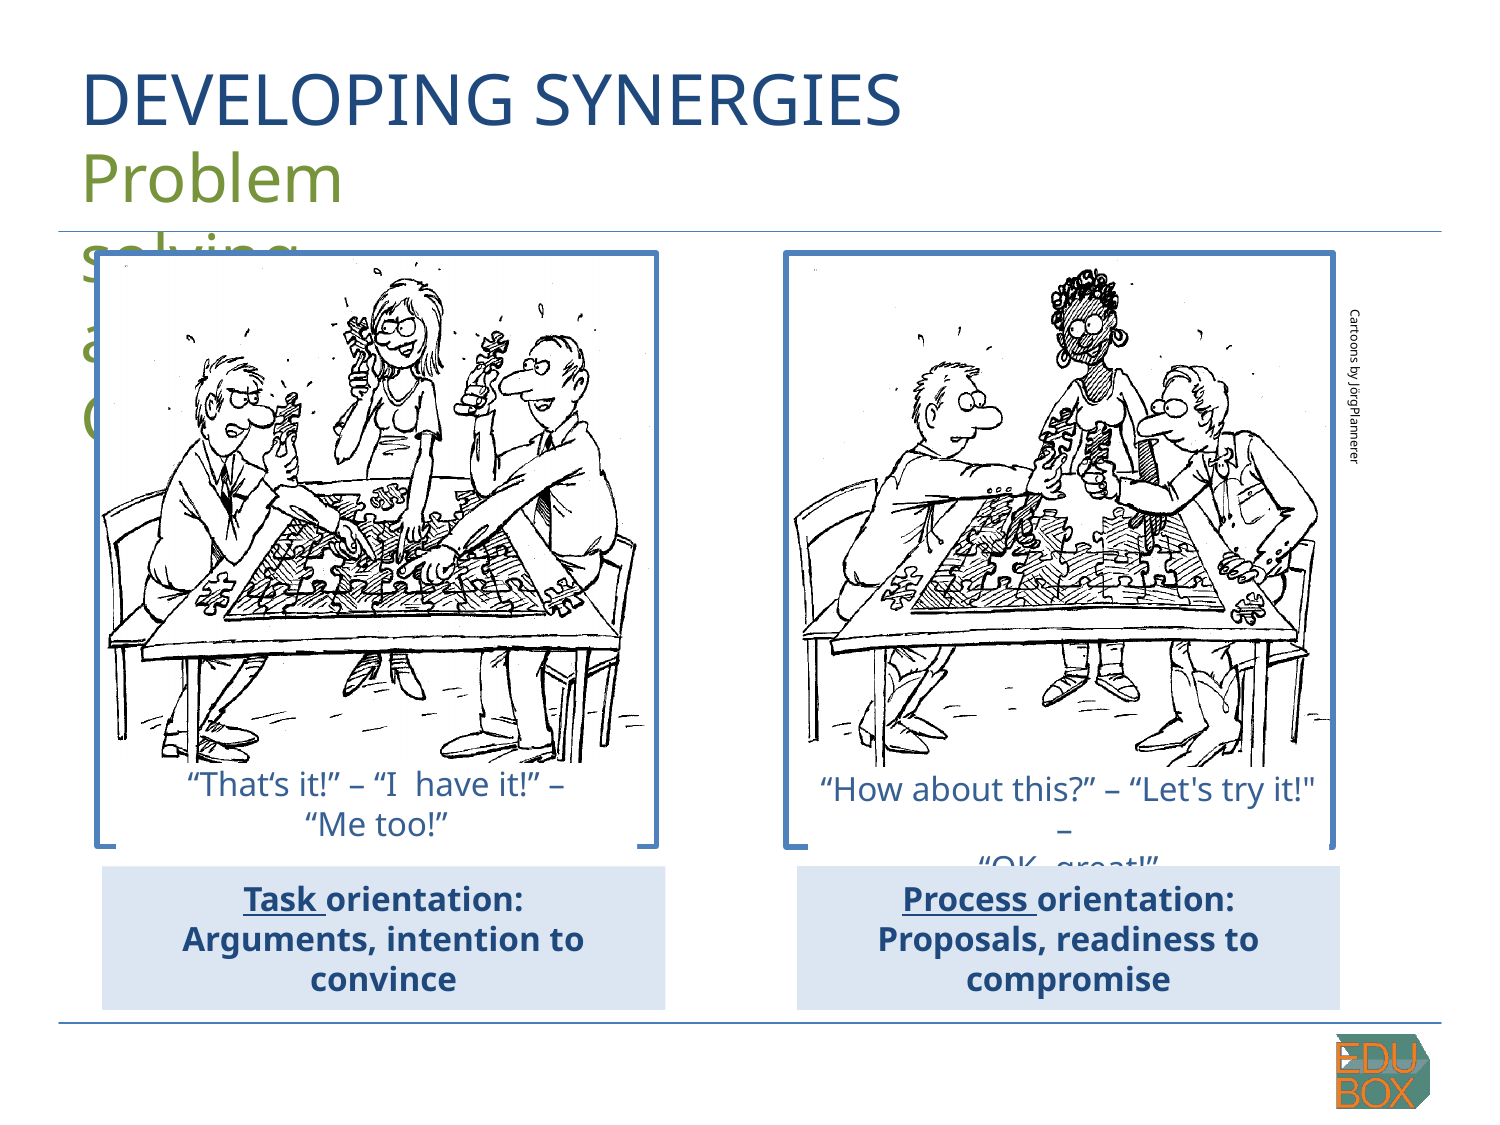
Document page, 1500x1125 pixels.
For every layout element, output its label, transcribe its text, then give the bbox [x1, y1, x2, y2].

picture [1328, 1028, 1437, 1114]
title DEVELOPING SYNERGIES [64, 42, 1500, 153]
list Problem solving approaches Germany/US [64, 153, 1436, 245]
text_box Process orientation: Proposals, readiness to compromise [797, 866, 1340, 1010]
text_box “How about this?” – “Let's try it!" – “OK, great!” [809, 768, 1329, 866]
text_box Cartoons by JörgPlannerer [1338, 294, 1371, 838]
text_box “That‘s it!” – “I have it!” – “Me too!” [117, 763, 637, 849]
text_box Task orientation: Arguments, intention to convince [102, 866, 666, 972]
chart [789, 256, 1330, 844]
chart [100, 256, 654, 844]
